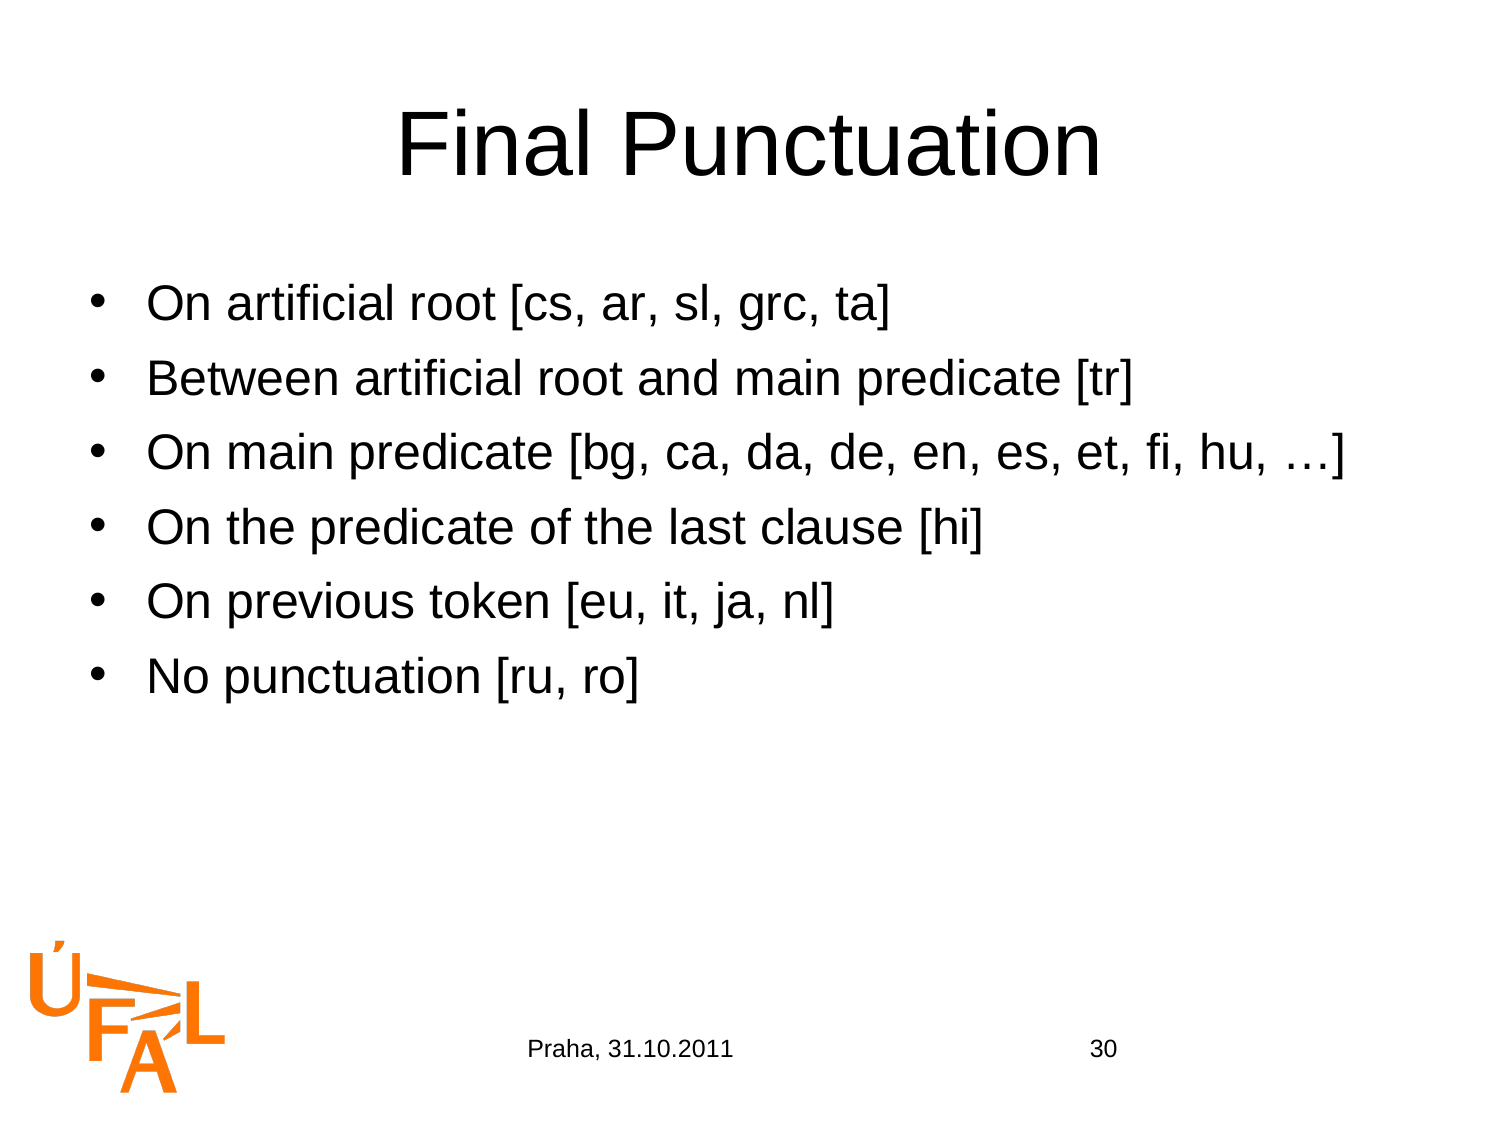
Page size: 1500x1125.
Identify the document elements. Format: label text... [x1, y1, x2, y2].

title Final Punctuation [75, 14, 1426, 262]
list On artificial root [cs, ar, sl, grc, ta] Between artificial root and main predicate [tr] On main predicate [bg, ca, da, de, en, es, et, fi, hu, …] On the predicate of the last clause [hi] On previous token [eu, it, ja, nl] No punctuation [ru, ro] [75, 262, 1426, 988]
picture [29, 940, 225, 1093]
